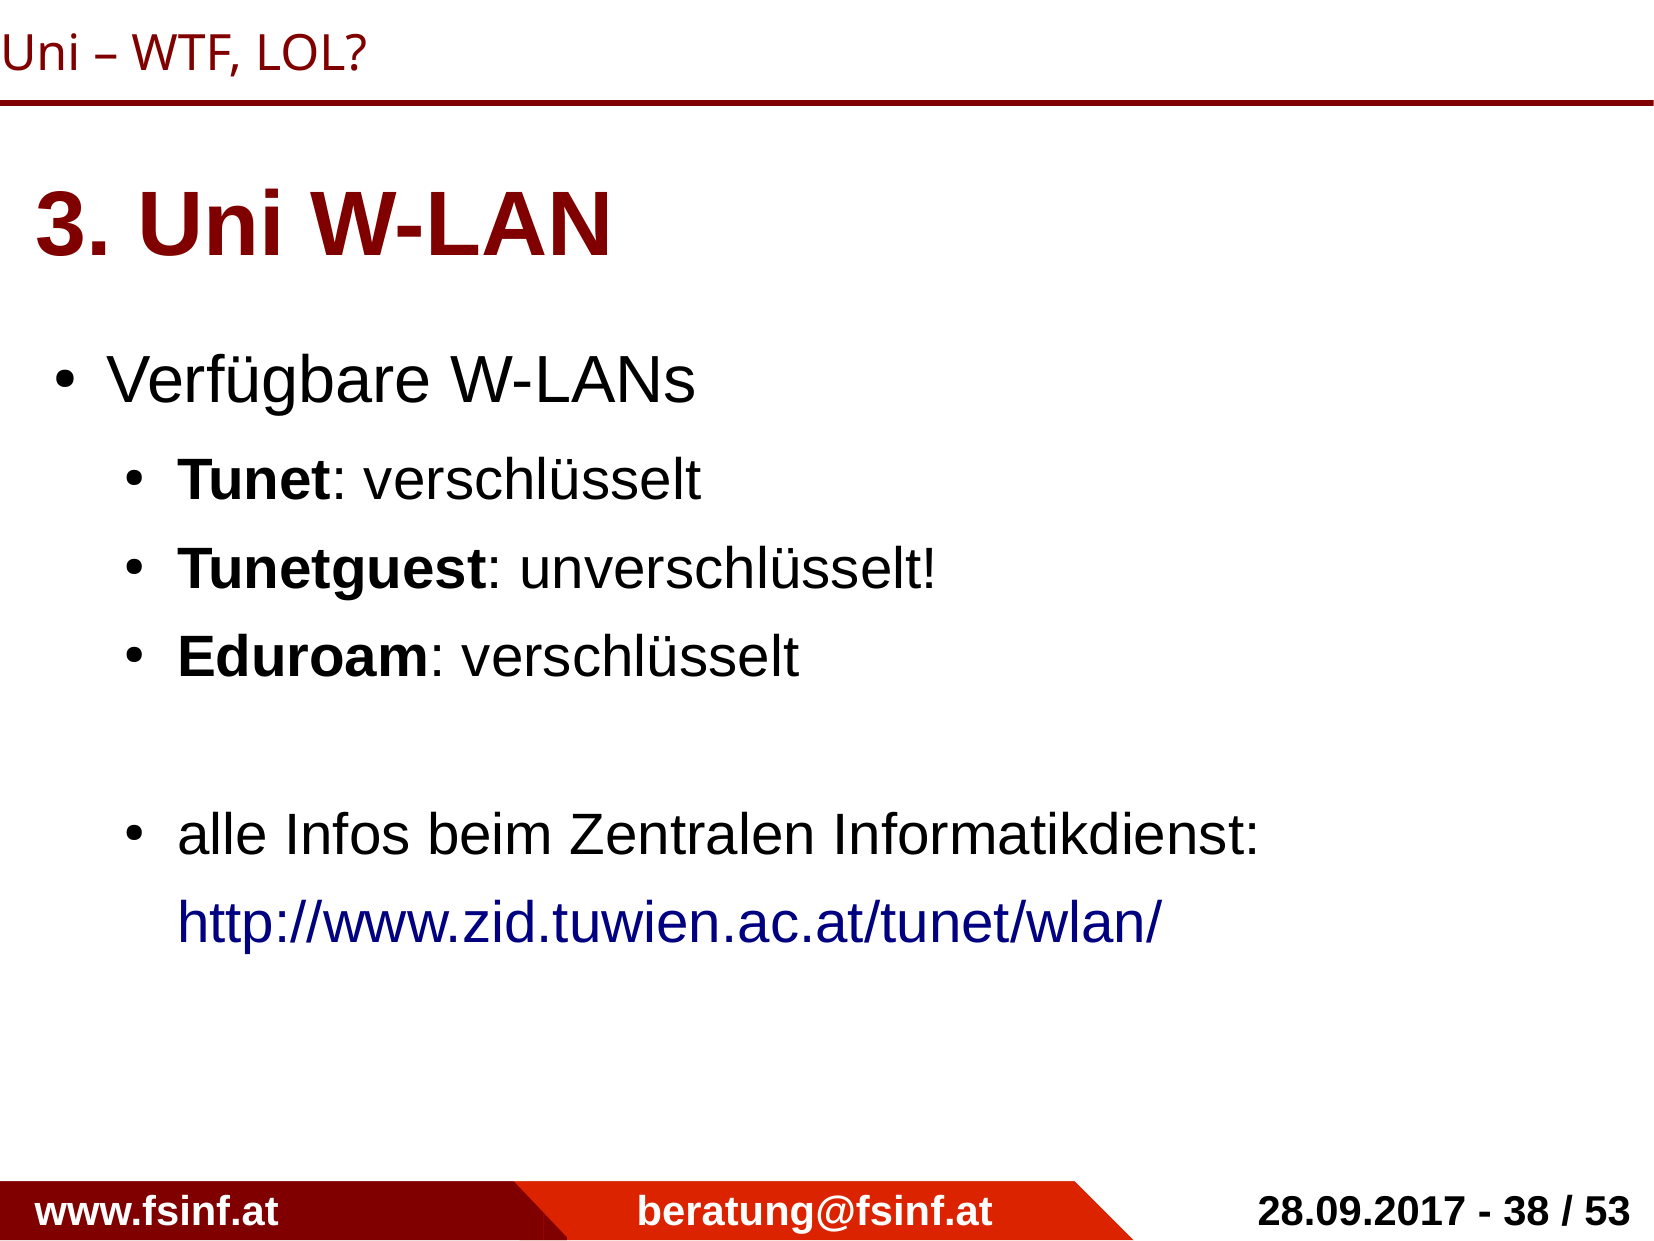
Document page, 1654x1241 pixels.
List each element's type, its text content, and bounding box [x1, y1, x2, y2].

list Verfügbare W-LANs Tunet: verschlüsselt Tunetguest: unverschlüsselt! Eduroam: verschlüsselt alle Infos beim Zentralen Informatikdienst: http://www.zid.tuwien.ac.at/tunet/wlan/ [35, 342, 1571, 1162]
title 3. Uni W-LAN [35, 120, 1619, 328]
